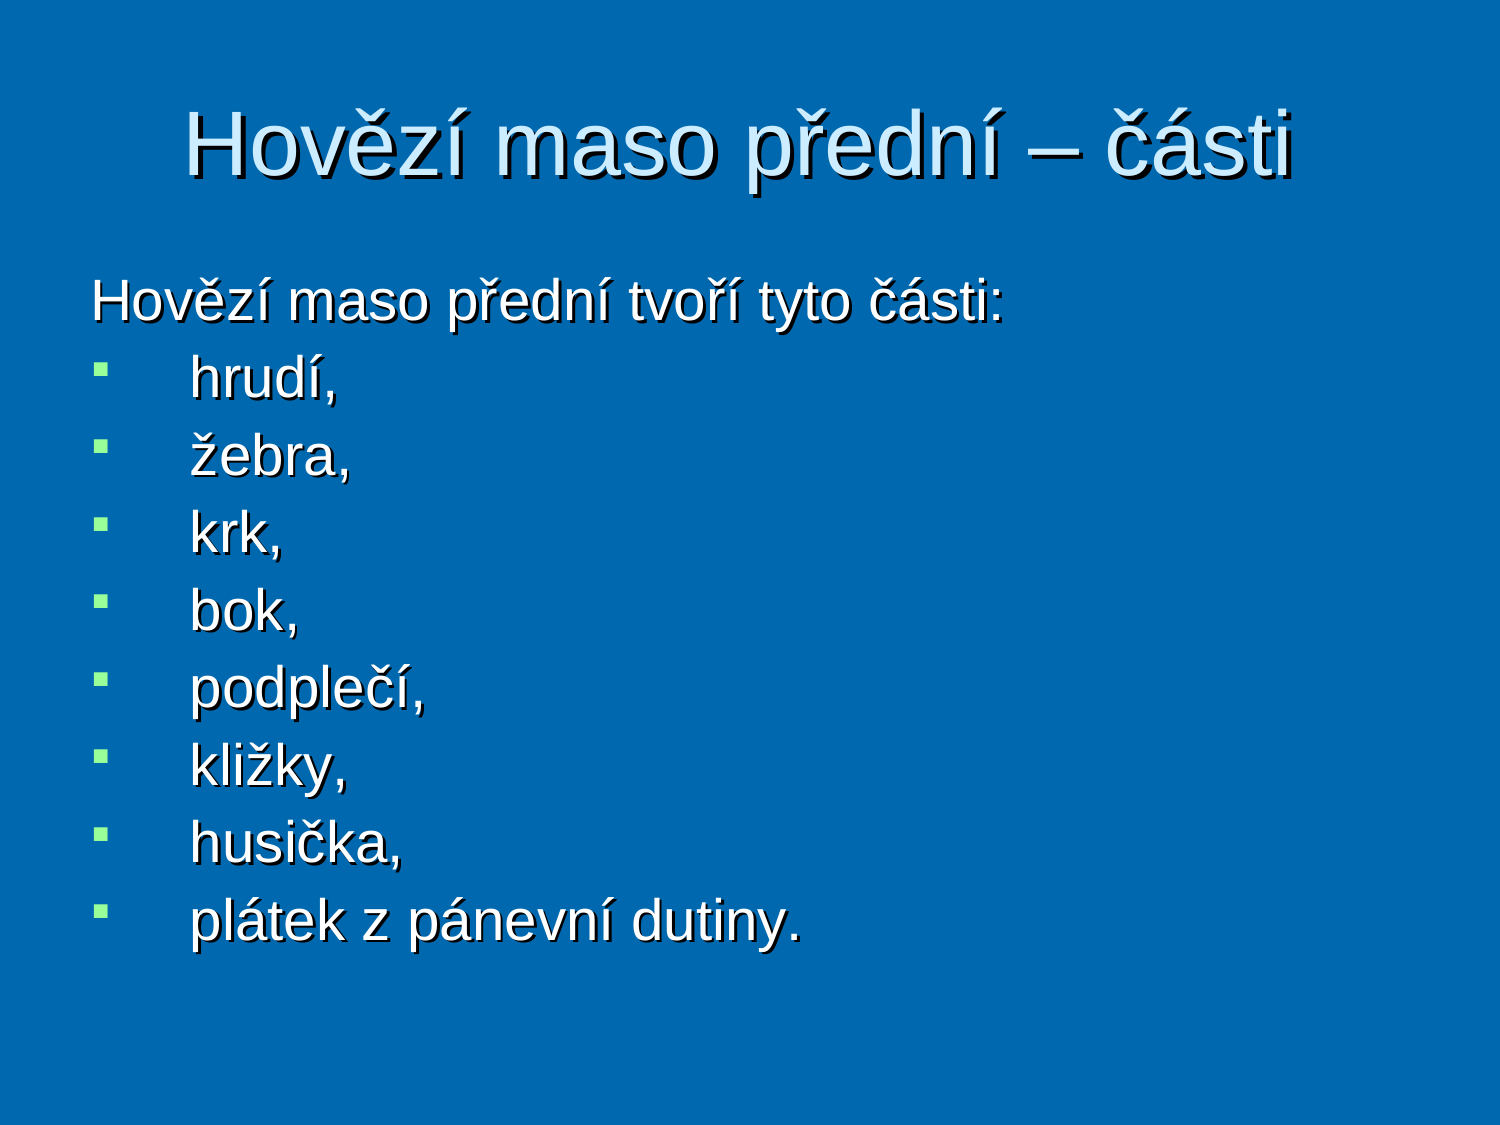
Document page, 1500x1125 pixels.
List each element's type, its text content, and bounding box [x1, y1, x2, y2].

list Hovězí maso přední tvoří tyto části: hrudí, žebra, krk, bok, podplečí, kližky, husička, plátek z pánevní dutiny. [75, 262, 1426, 1047]
title Hovězí maso přední – části [53, 45, 1426, 233]
